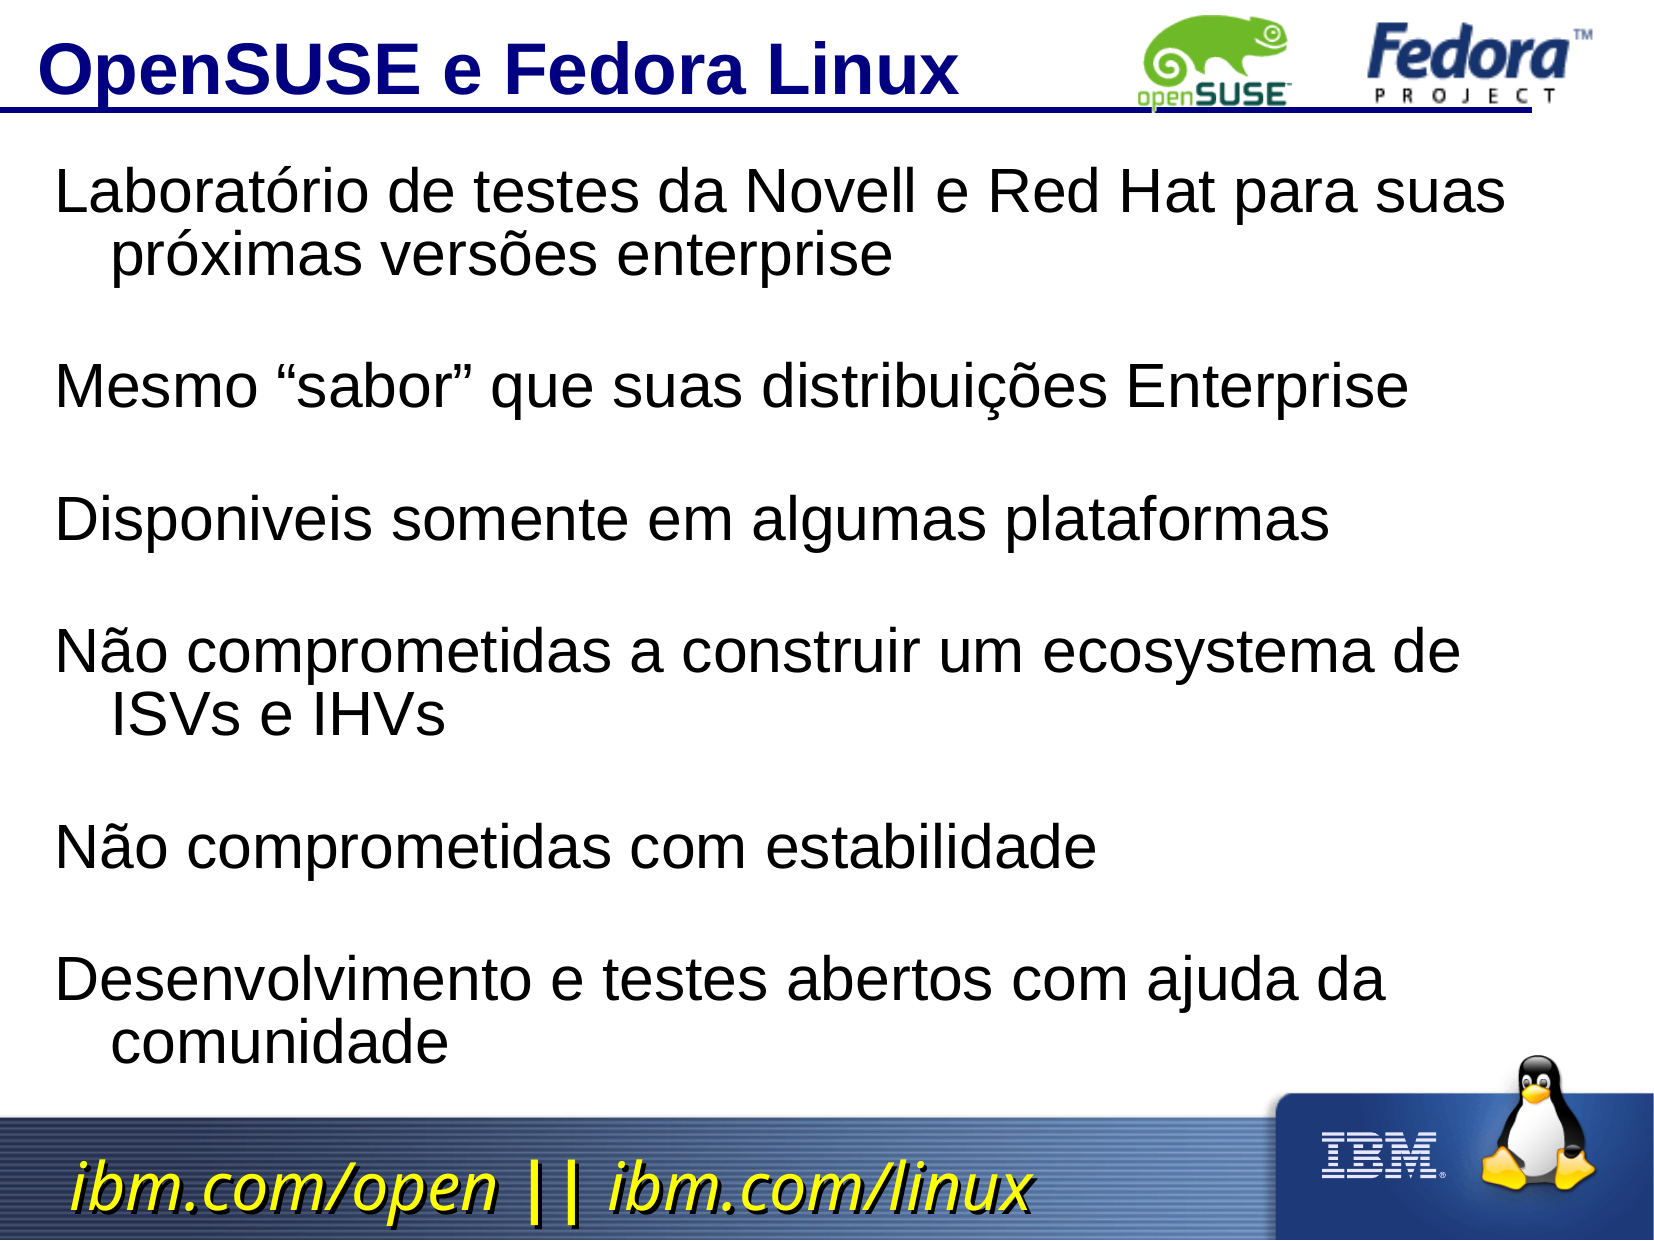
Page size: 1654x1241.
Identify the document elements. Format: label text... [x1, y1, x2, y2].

text_box OpenSUSE e Fedora Linux [22, 15, 1433, 123]
list Laboratório de testes da Novell e Red Hat para suas próximas versões enterprise Mesmo “sabor” que suas distribuições Enterprise Disponiveis somente em algumas plataformas Não comprometidas a construir um ecosystema de ISVs e IHVs Não comprometidas com estabilidade Desenvolvimento e testes abertos com ajuda da comunidade [54, 162, 1576, 1082]
picture [1364, 21, 1595, 106]
picture [0, 1054, 1654, 1240]
picture [1138, 15, 1292, 113]
